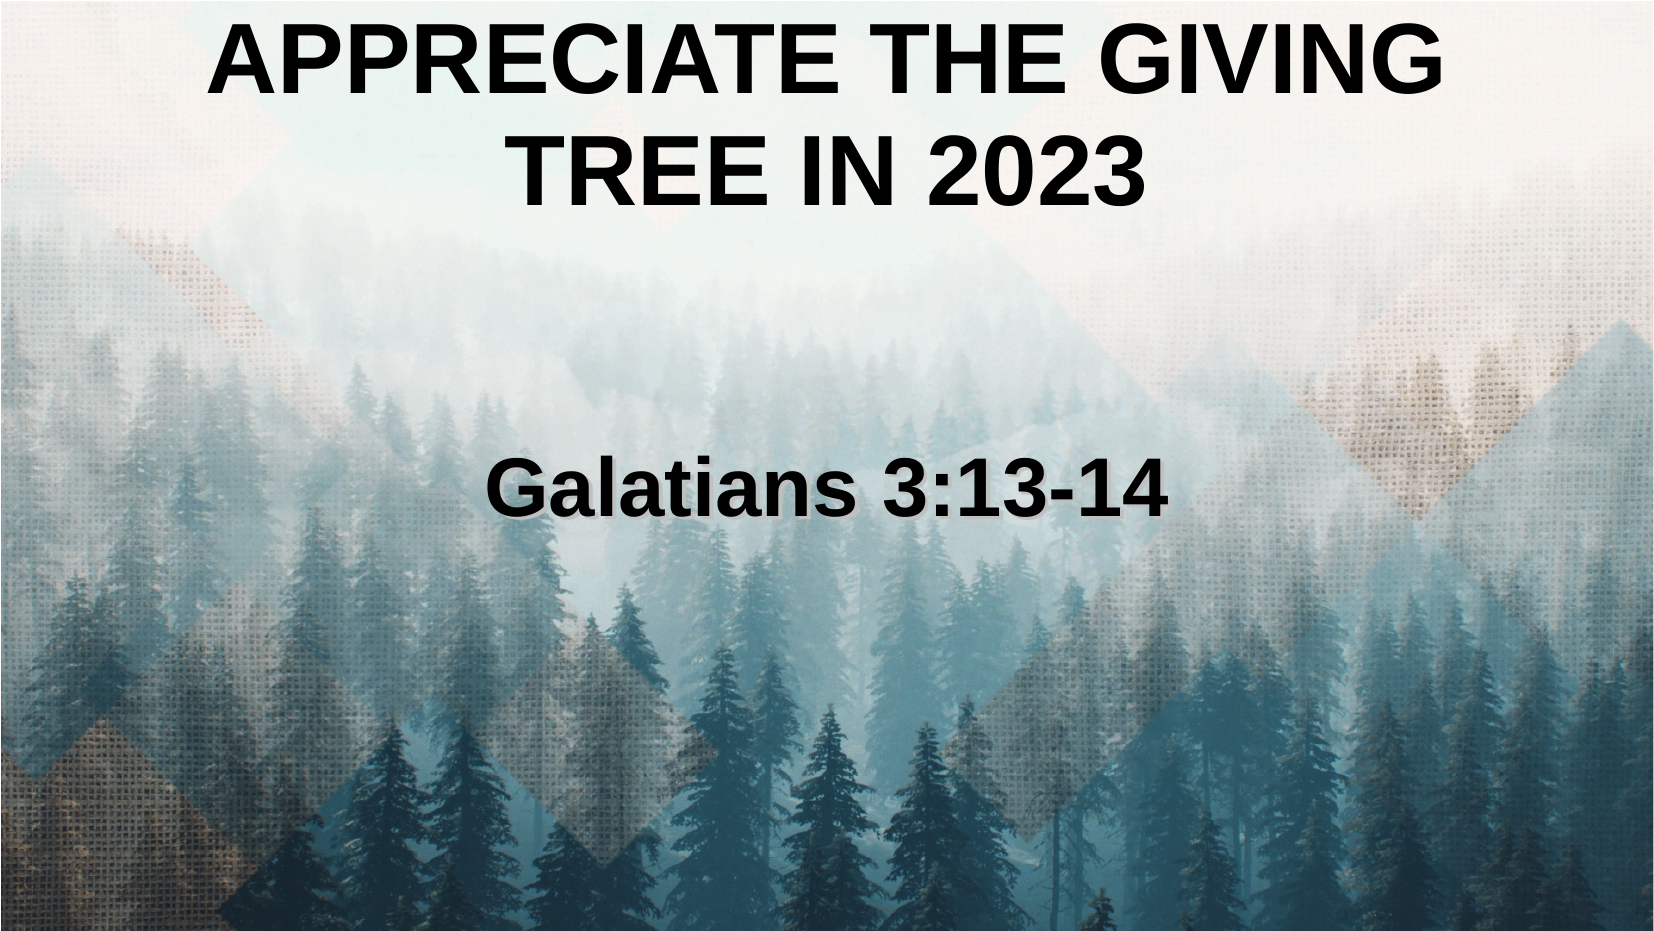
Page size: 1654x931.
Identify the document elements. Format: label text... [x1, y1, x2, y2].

subtitle Galatians 3:13-14 [82, 217, 1571, 758]
title APPRECIATE THE GIVING TREE IN 2023 [82, 2, 1571, 217]
picture [1, 1, 1654, 931]
